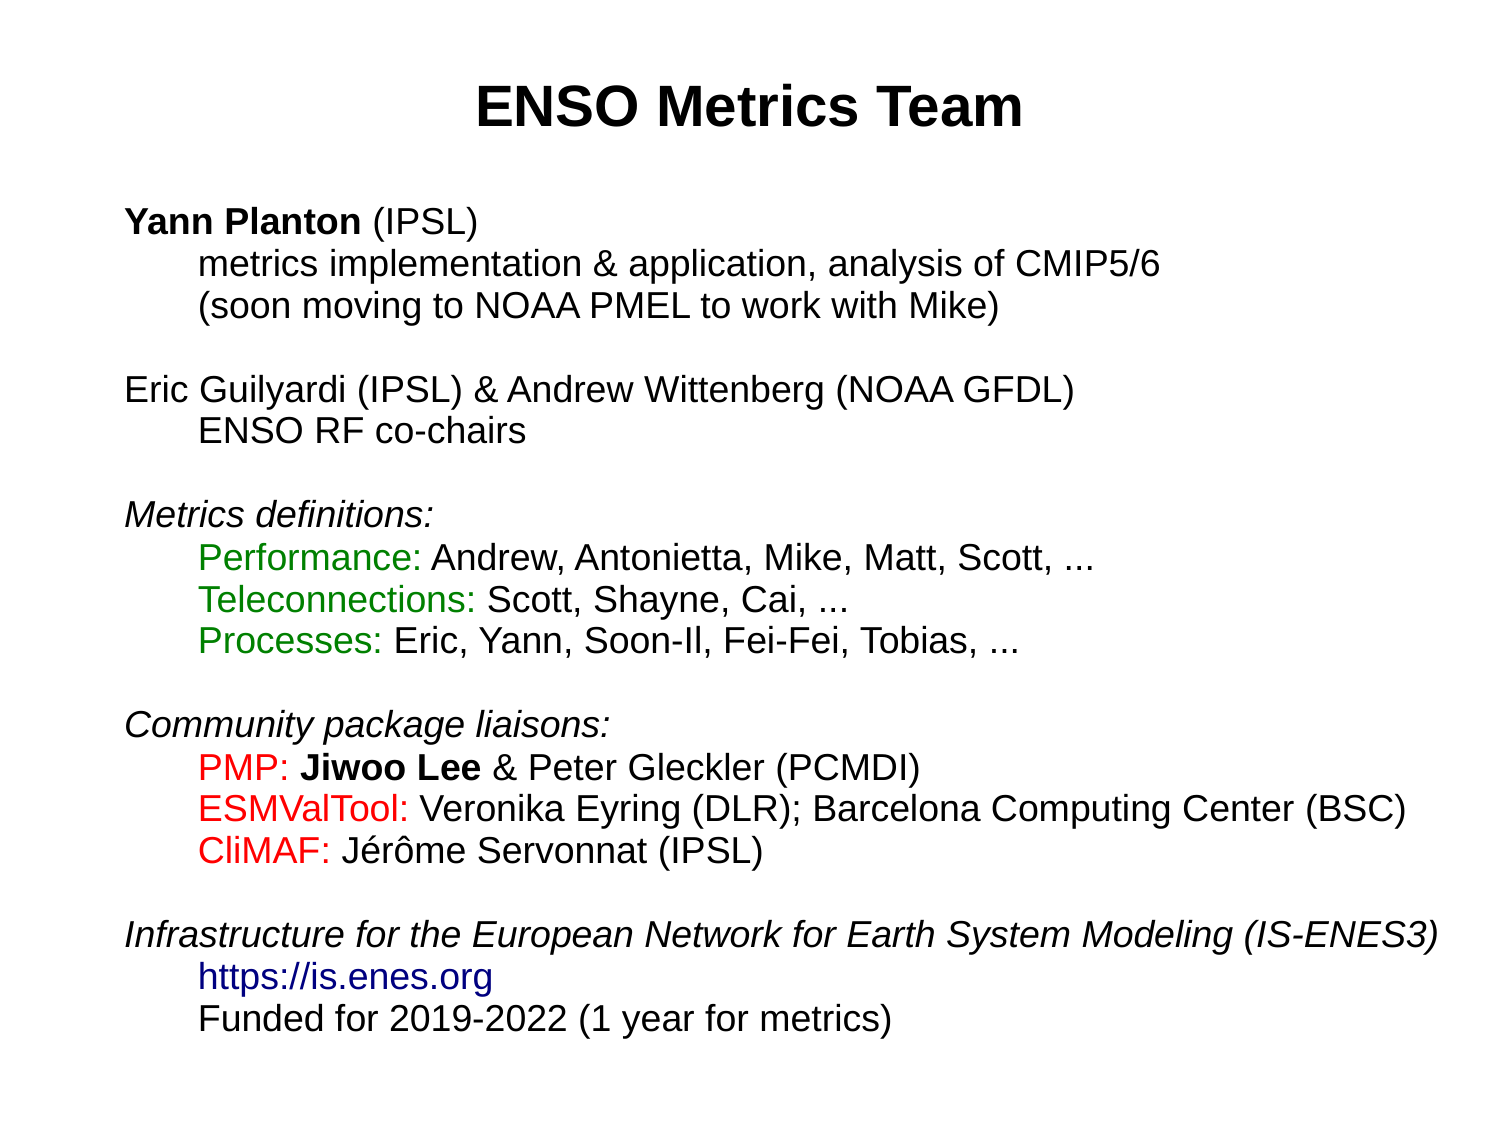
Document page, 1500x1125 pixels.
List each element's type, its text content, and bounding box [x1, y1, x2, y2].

title ENSO Metrics Team [25, 60, 1476, 146]
text_box Yann Planton (IPSL) metrics implementation & application, analysis of CMIP5/6 (soon moving to NOAA PMEL to work with Mike) Eric Guilyardi (IPSL) & Andrew Wittenberg (NOAA GFDL) ENSO RF co-chairs Metrics definitions: Performance: Andrew, Antonietta, Mike, Matt, Scott, ... Teleconnections: Scott, Shayne, Cai, ... Processes: Eric, Yann, Soon-Il, Fei-Fei, Tobias, ... Community package liaisons: PMP: Jiwoo Lee & Peter Gleckler (PCMDI) ESMValTool: Veronika Eyring (DLR); Barcelona Computing Center (BSC) CliMAF: Jérôme Servonnat (IPSL) Infrastructure for the European Network for Earth System Modeling (IS-ENES3) https://is.enes.org Funded for 2019-2022 (1 year for metrics) [109, 192, 1455, 1048]
